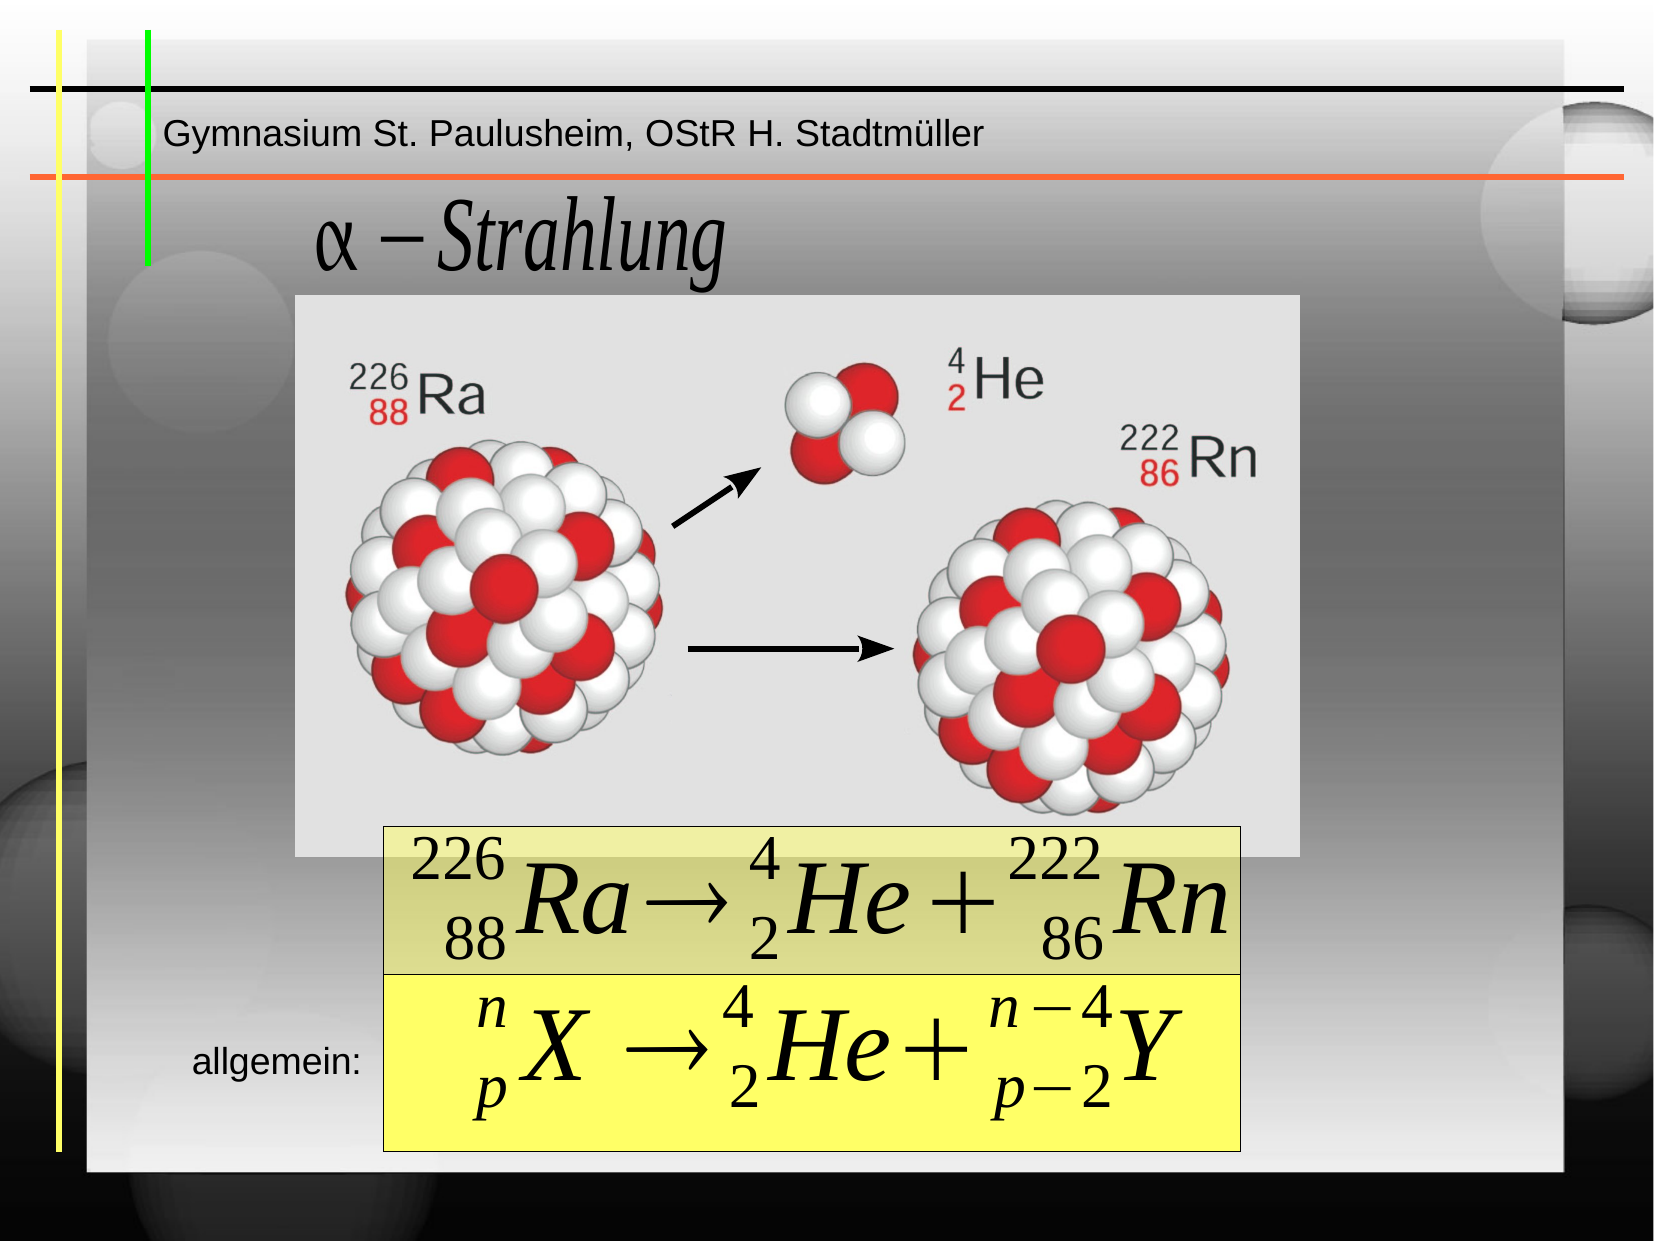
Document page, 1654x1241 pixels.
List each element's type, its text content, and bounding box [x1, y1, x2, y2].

chart [383, 826, 1253, 1123]
chart [295, 177, 739, 295]
text_box Gymnasium St. Paulusheim, OStR H. Stadtmüller [151, 105, 1006, 163]
text_box allgemein: [177, 1033, 375, 1091]
picture [0, 0, 1654, 1241]
text_box [383, 974, 1241, 1152]
